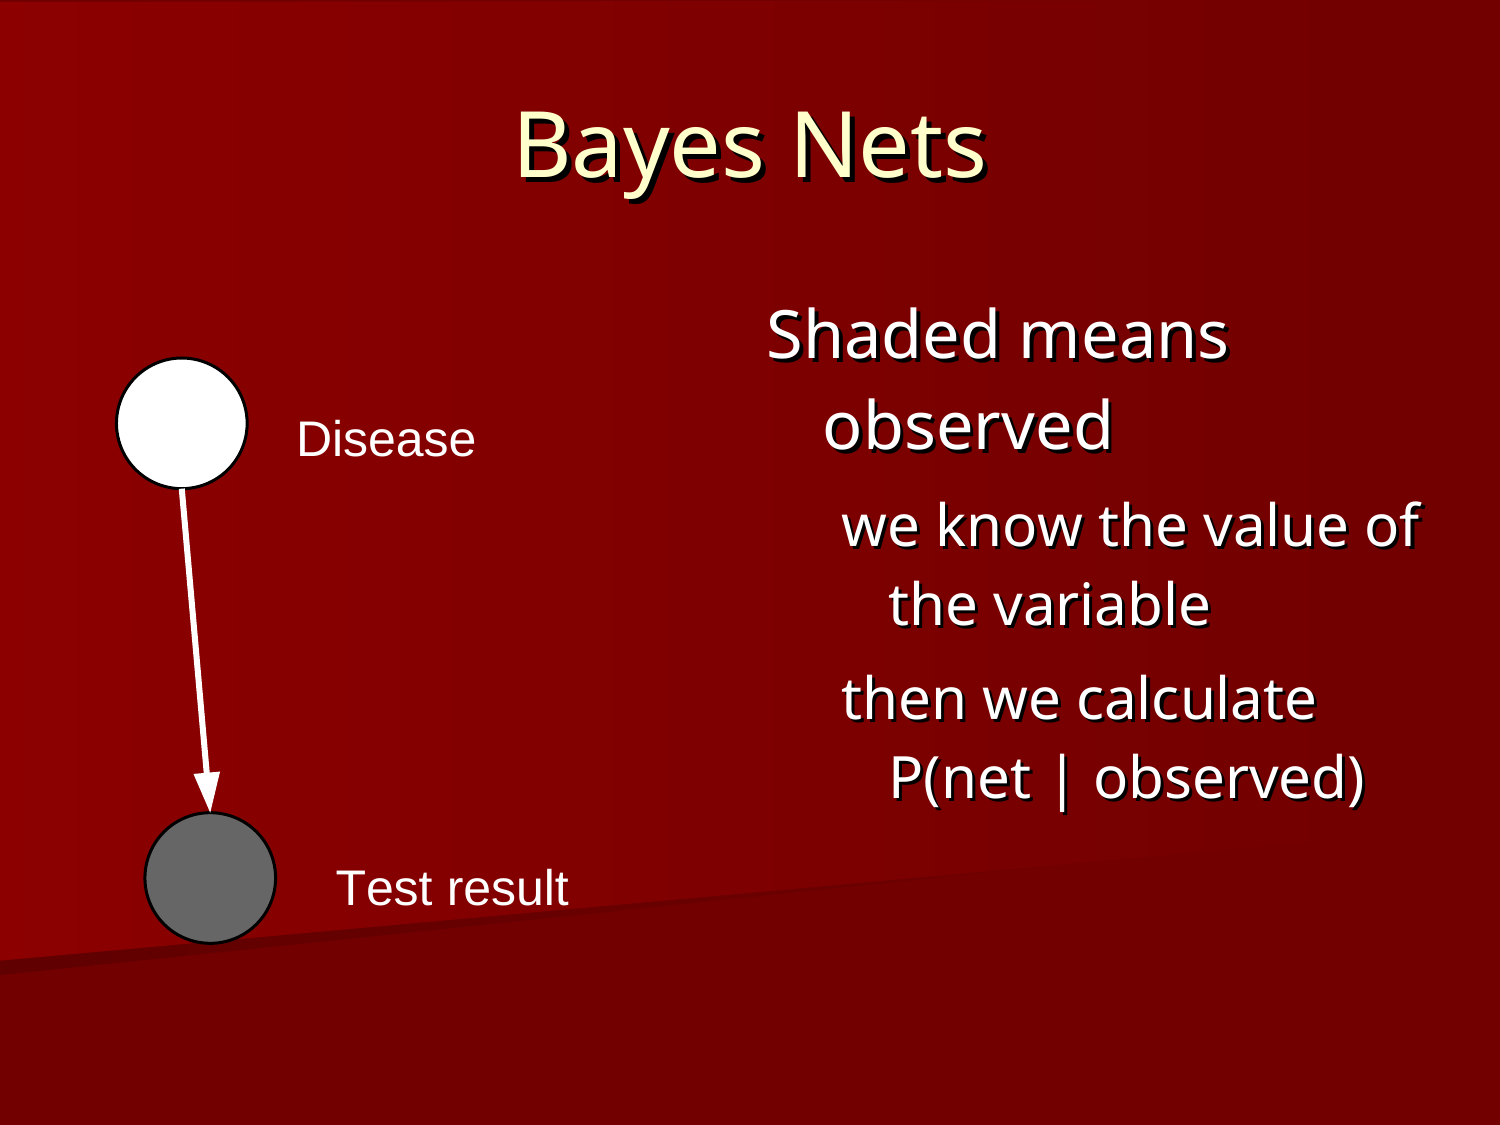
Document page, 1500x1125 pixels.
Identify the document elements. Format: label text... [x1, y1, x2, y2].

text_box [144, 812, 276, 944]
text_box [116, 357, 248, 489]
text_box Test result [320, 852, 585, 923]
text_box Disease [281, 403, 492, 474]
list Shaded means observed we know the value of the variable then we calculate P(net | observed) [766, 287, 1426, 1095]
title Bayes Nets [112, 0, 1388, 286]
